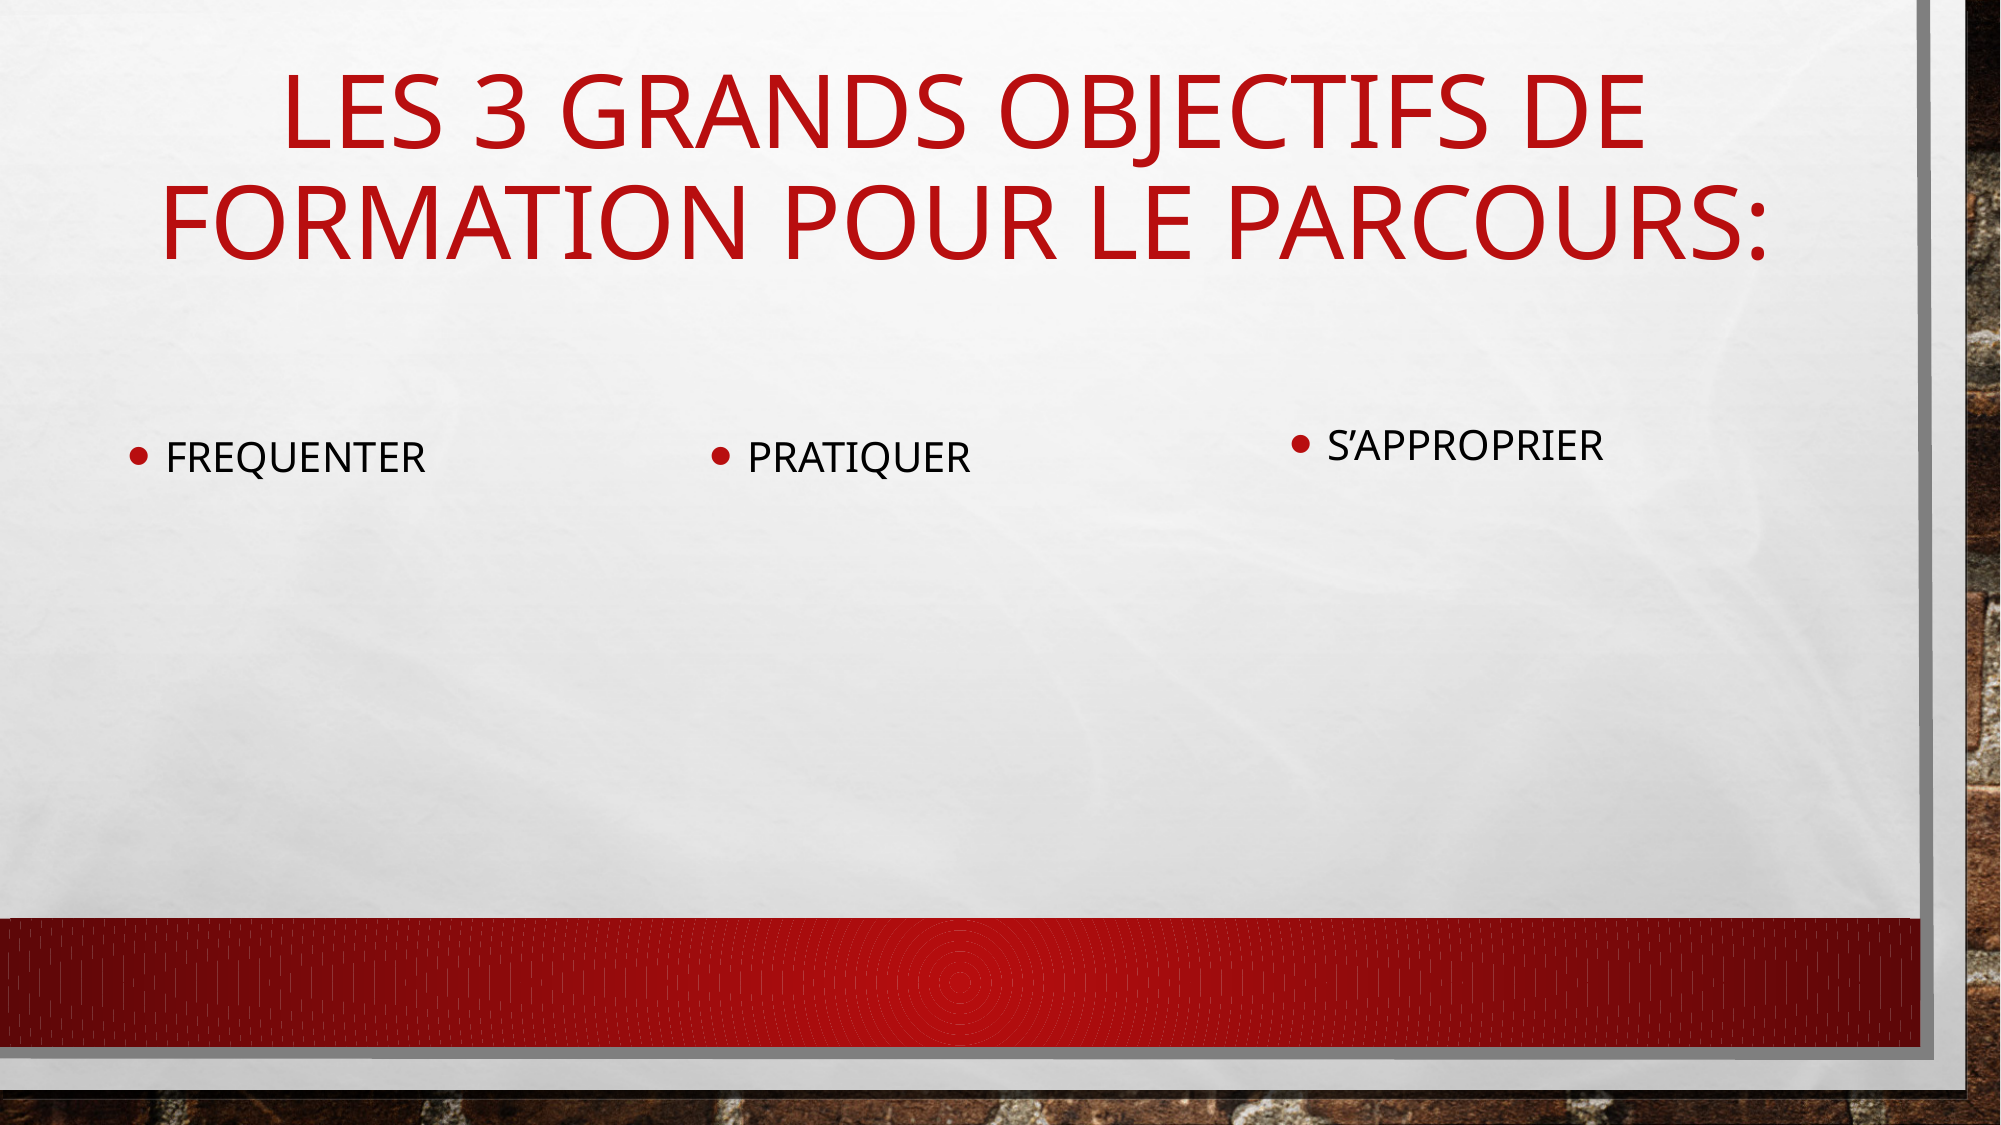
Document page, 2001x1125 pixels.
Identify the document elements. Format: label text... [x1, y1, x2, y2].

list PRATIQUER [694, 338, 1238, 564]
title Les 3 grands objectifs de formation pour le parcours: [112, 40, 1818, 302]
list S’APPROPRIER [1274, 338, 1818, 539]
list FREQUENTER [112, 338, 656, 564]
